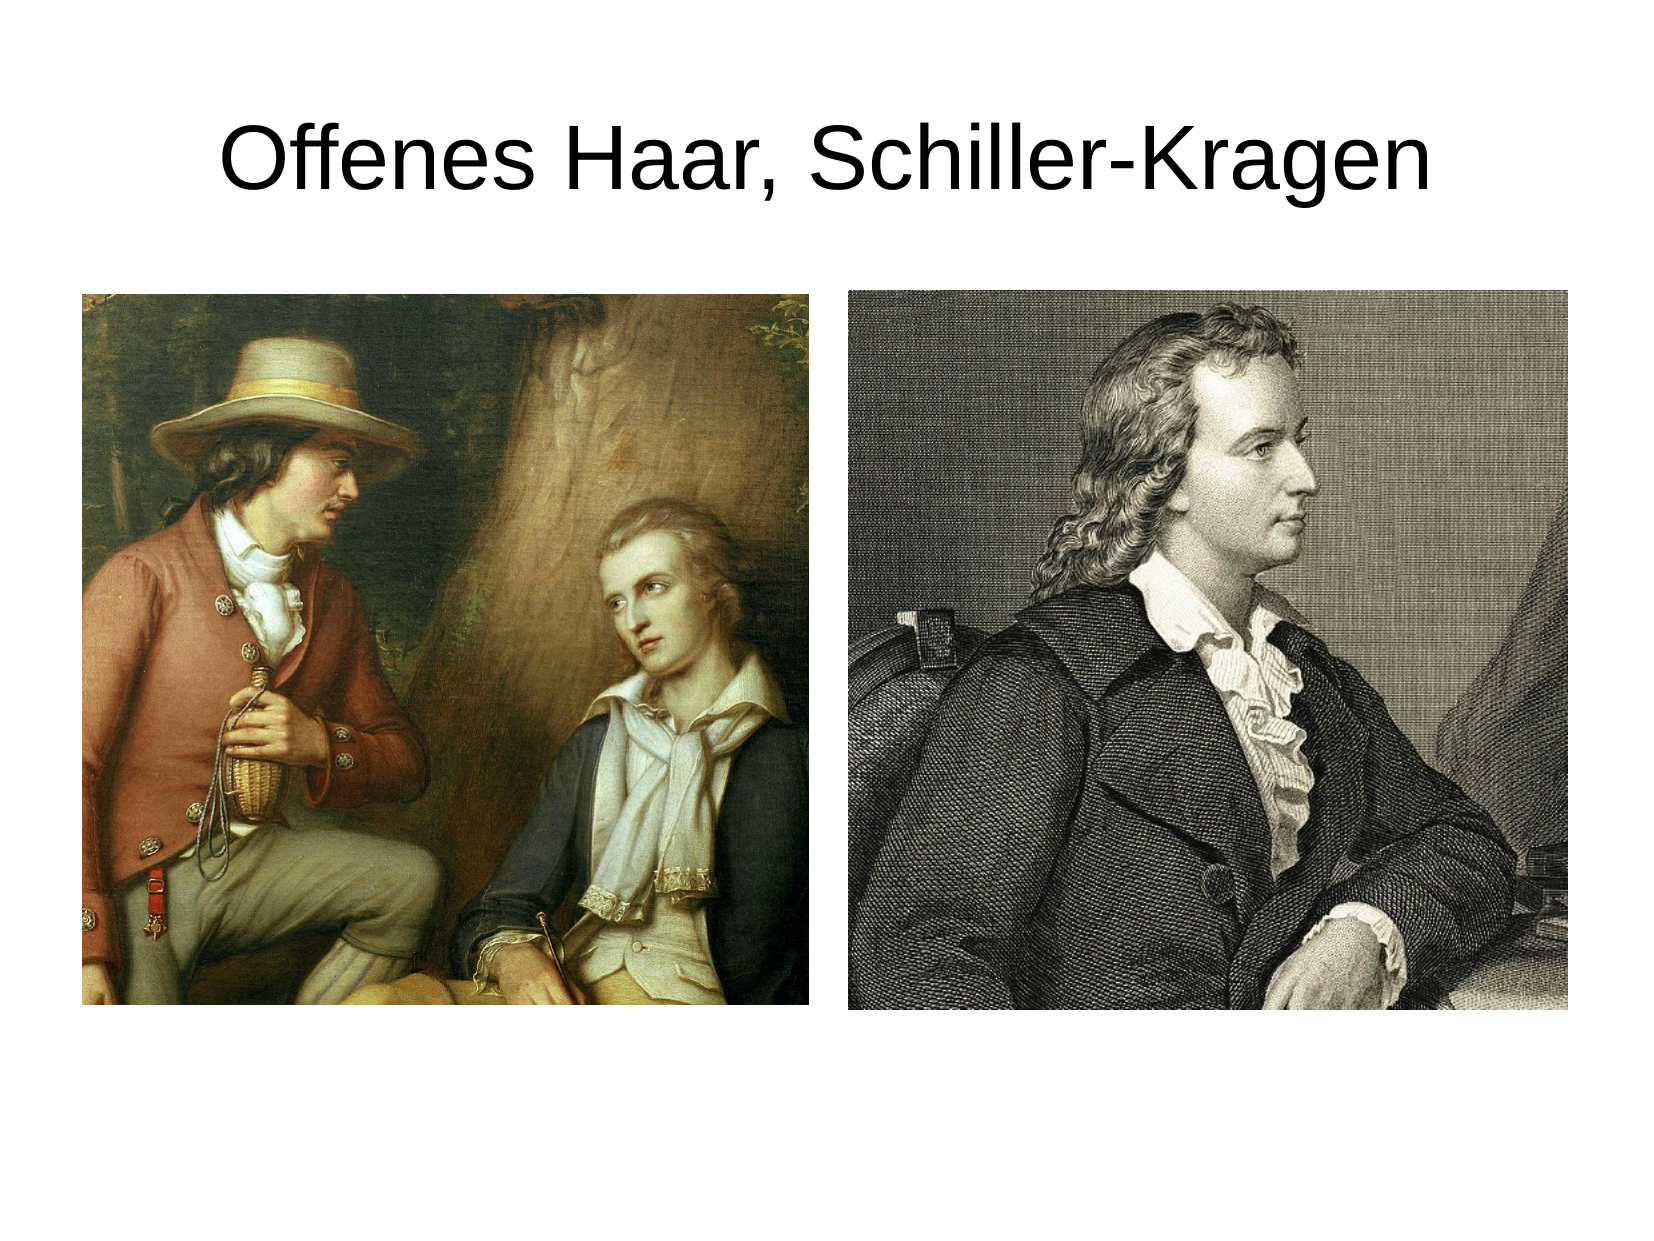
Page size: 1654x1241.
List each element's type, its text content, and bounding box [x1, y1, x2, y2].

picture [82, 294, 809, 1005]
title Offenes Haar, Schiller-Kragen [82, 49, 1571, 257]
picture [848, 290, 1568, 1010]
